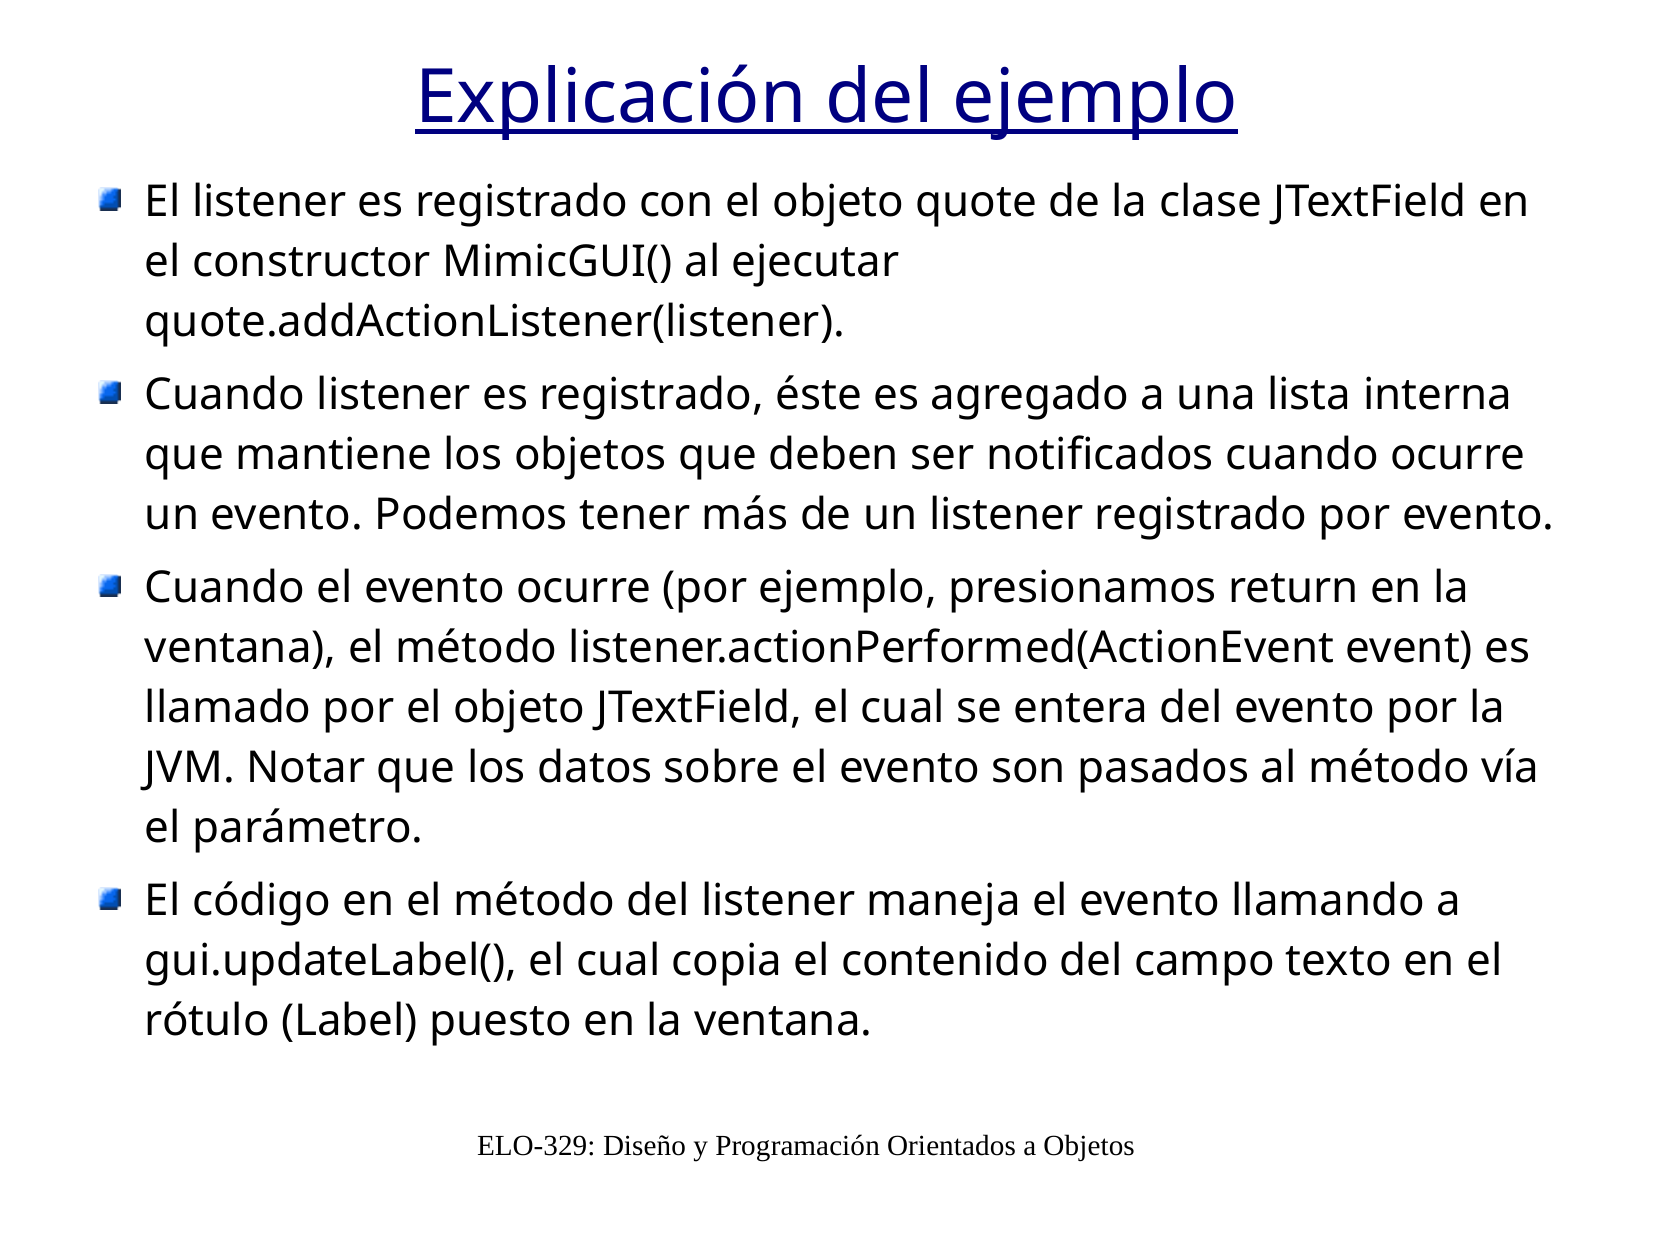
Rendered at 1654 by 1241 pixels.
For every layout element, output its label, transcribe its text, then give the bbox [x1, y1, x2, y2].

title Explicación del ejemplo [82, 43, 1571, 145]
list El listener es registrado con el objeto quote de la clase JTextField en el constructor MimicGUI() al ejecutar quote.addActionListener(listener). Cuando listener es registrado, éste es agregado a una lista interna que mantiene los objetos que deben ser notificados cuando ocurre un evento. Podemos tener más de un listener registrado por evento. Cuando el evento ocurre (por ejemplo, presionamos return en la ventana), el método listener.actionPerformed(ActionEvent event) es llamado por el objeto JTextField, el cual se entera del evento por la JVM. Notar que los datos sobre el evento son pasados al método vía el parámetro. El código en el método del listener maneja el evento llamando a gui.updateLabel(), el cual copia el contenido del campo texto en el rótulo (Label) puesto en la ventana. [82, 169, 1571, 1105]
